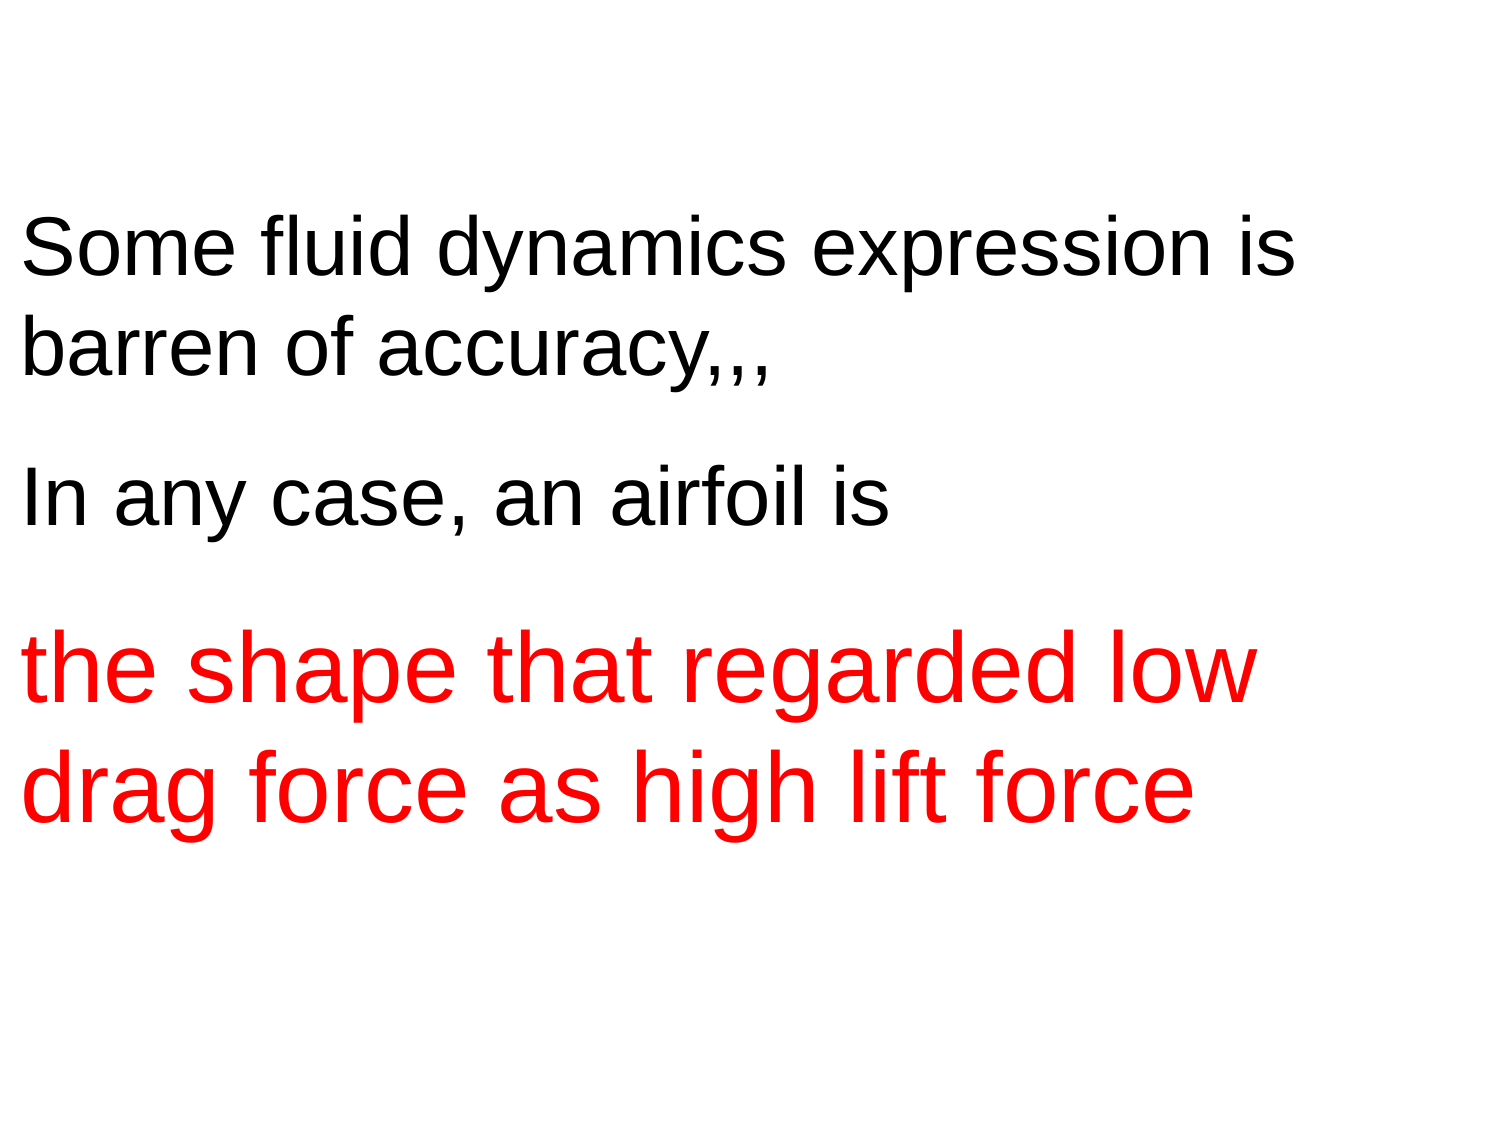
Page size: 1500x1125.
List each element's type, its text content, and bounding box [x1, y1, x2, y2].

text_box Some fluid dynamics expression is barren of accuracy,,, In any case, an airfoil is the shape that regarded low drag force as high lift force [5, 184, 1489, 850]
